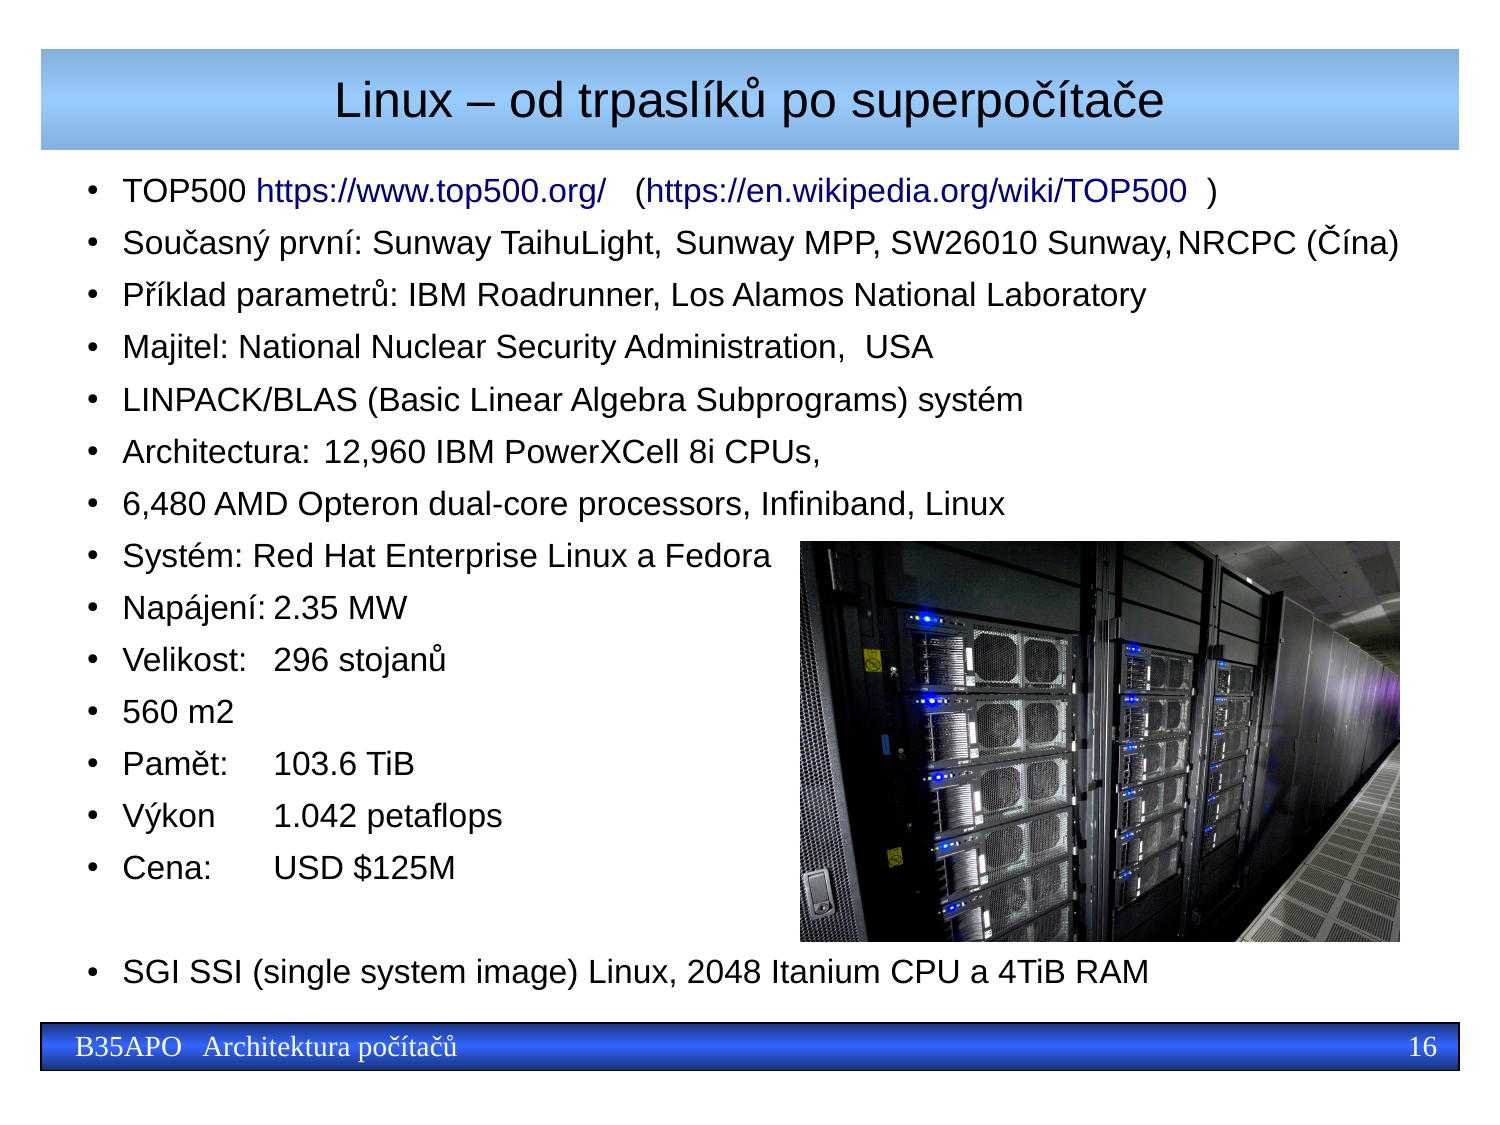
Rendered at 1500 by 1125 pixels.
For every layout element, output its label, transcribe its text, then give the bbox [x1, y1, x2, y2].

title Linux – od trpaslíků po superpočítače [41, 49, 1459, 150]
picture [800, 541, 1400, 942]
list TOP500 https://www.top500.org/ (https://en.wikipedia.org/wiki/TOP500 ) Současný první: Sunway TaihuLight, Sunway MPP, SW26010 Sunway, NRCPC (Čína) Příklad parametrů: IBM Roadrunner, Los Alamos National Laboratory Majitel: National Nuclear Security Administration, USA LINPACK/BLAS (Basic Linear Algebra Subprograms) systém Architectura: 12,960 IBM PowerXCell 8i CPUs, 6,480 AMD Opteron dual-core processors, Infiniband, Linux Systém: Red Hat Enterprise Linux a Fedora Napájení: 2.35 MW Velikost: 296 stojanů 560 m2 Pamět: 103.6 TiB Výkon 1.042 petaflops Cena: USD $125M SGI SSI (single system image) Linux, 2048 Itanium CPU a 4TiB RAM [75, 172, 1426, 1000]
